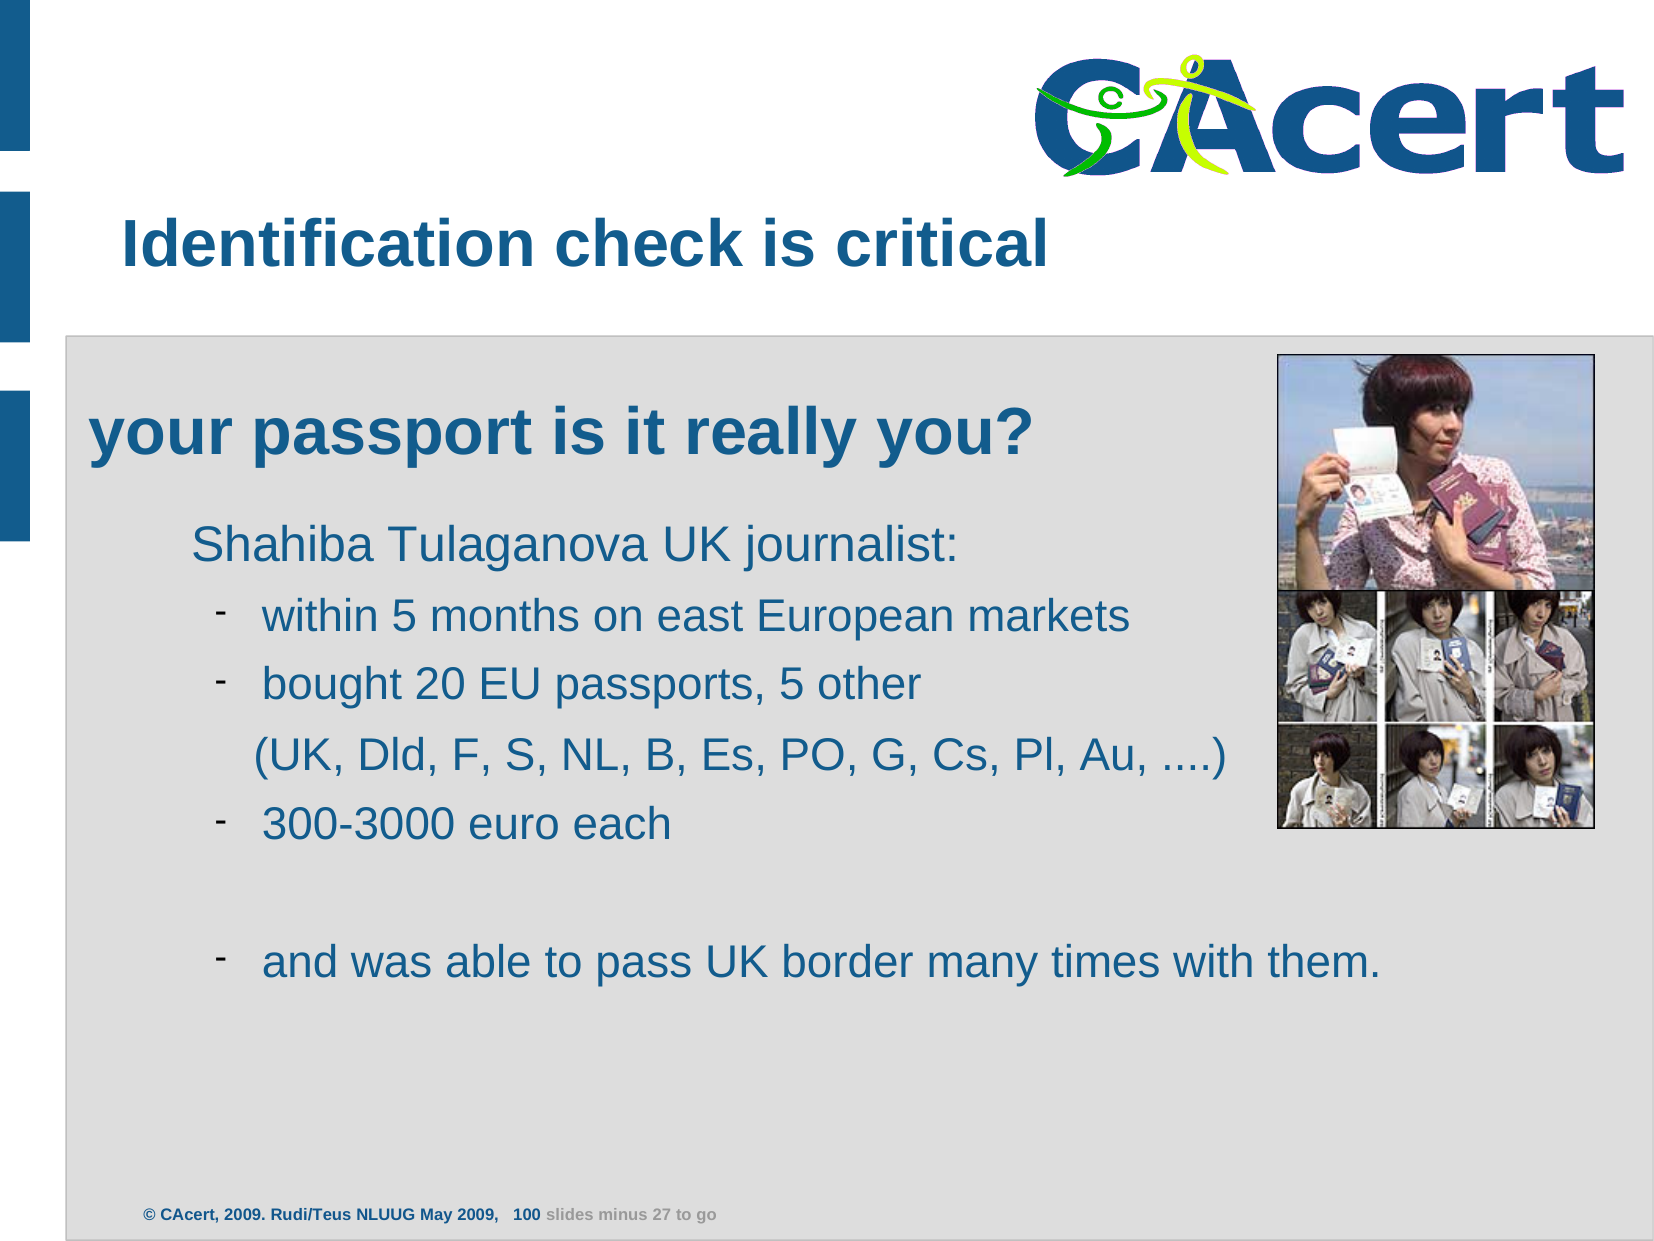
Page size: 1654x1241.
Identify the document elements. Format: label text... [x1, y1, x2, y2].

picture [1033, 53, 1625, 178]
picture [1277, 354, 1595, 829]
text_box your passport is it really you? [88, 397, 1070, 473]
title Identification check is critical [121, 184, 1534, 309]
list Shahiba Tulaganova UK journalist: within 5 months on east European markets bought 20 EU passports, 5 other (UK, Dld, F, S, NL, B, Es, PO, G, Cs, Pl, Au, ....)‏ 300-3000 euro each and was able to pass UK border many times with them. [121, 344, 1596, 1008]
